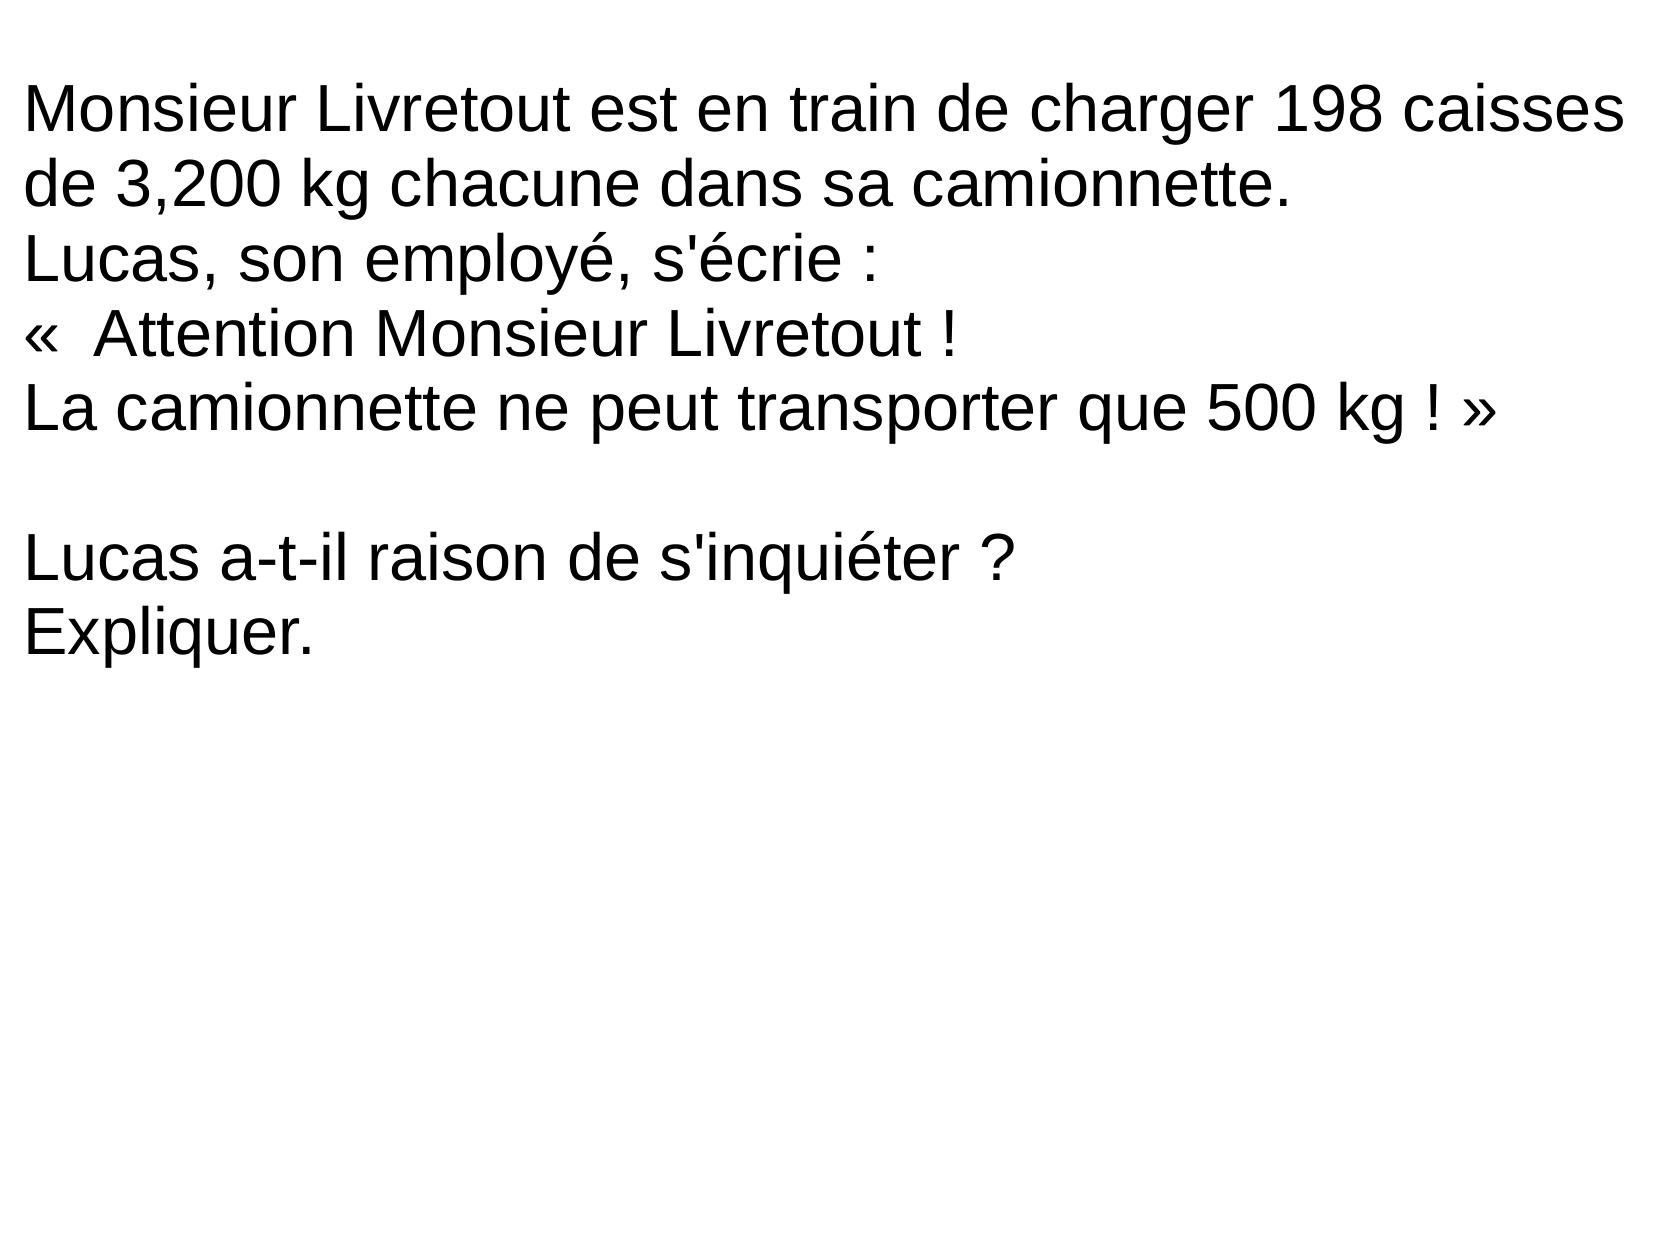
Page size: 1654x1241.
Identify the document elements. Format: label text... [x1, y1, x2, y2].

subtitle Monsieur Livretout est en train de charger 198 caisses de 3,200 kg chacune dans sa camionnette. Lucas, son employé, s'écrie : « Attention Monsieur Livretout ! La camionnette ne peut transporter que 500 kg ! » Lucas a-t-il raison de s'inquiéter ? Expliquer. [23, 20, 1654, 721]
